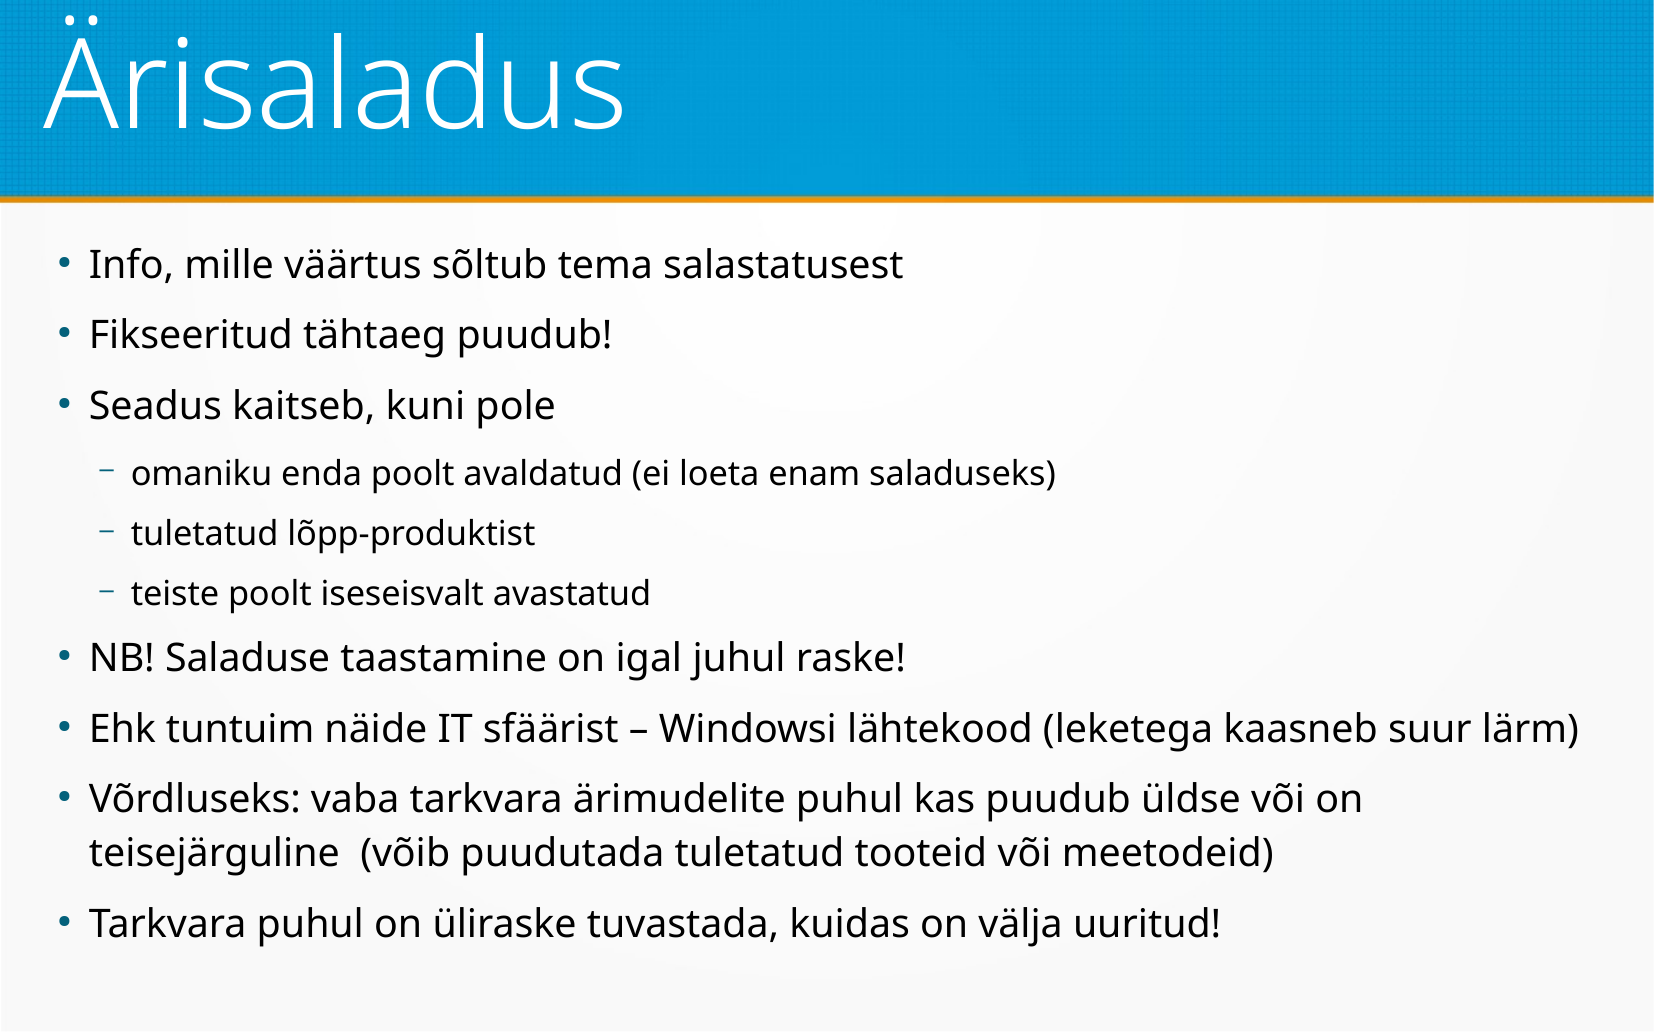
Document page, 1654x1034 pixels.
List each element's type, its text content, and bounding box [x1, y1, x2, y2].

list Info, mille väärtus sõltub tema salastatusest Fikseeritud tähtaeg puudub! Seadus kaitseb, kuni pole omaniku enda poolt avaldatud (ei loeta enam saladuseks) tuletatud lõpp-produktist teiste poolt iseseisvalt avastatud NB! Saladuse taastamine on igal juhul raske! Ehk tuntuim näide IT sfäärist – Windowsi lähtekood (leketega kaasneb suur lärm) Võrdluseks: vaba tarkvara ärimudelite puhul kas puudub üldse või on teisejärguline (võib puudutada tuletatud tooteid või meetodeid) Tarkvara puhul on üliraske tuvastada, kuidas on välja uuritud! [47, 236, 1607, 1002]
title Ärisaladus [43, 0, 1619, 166]
picture [0, 195, 1654, 1034]
